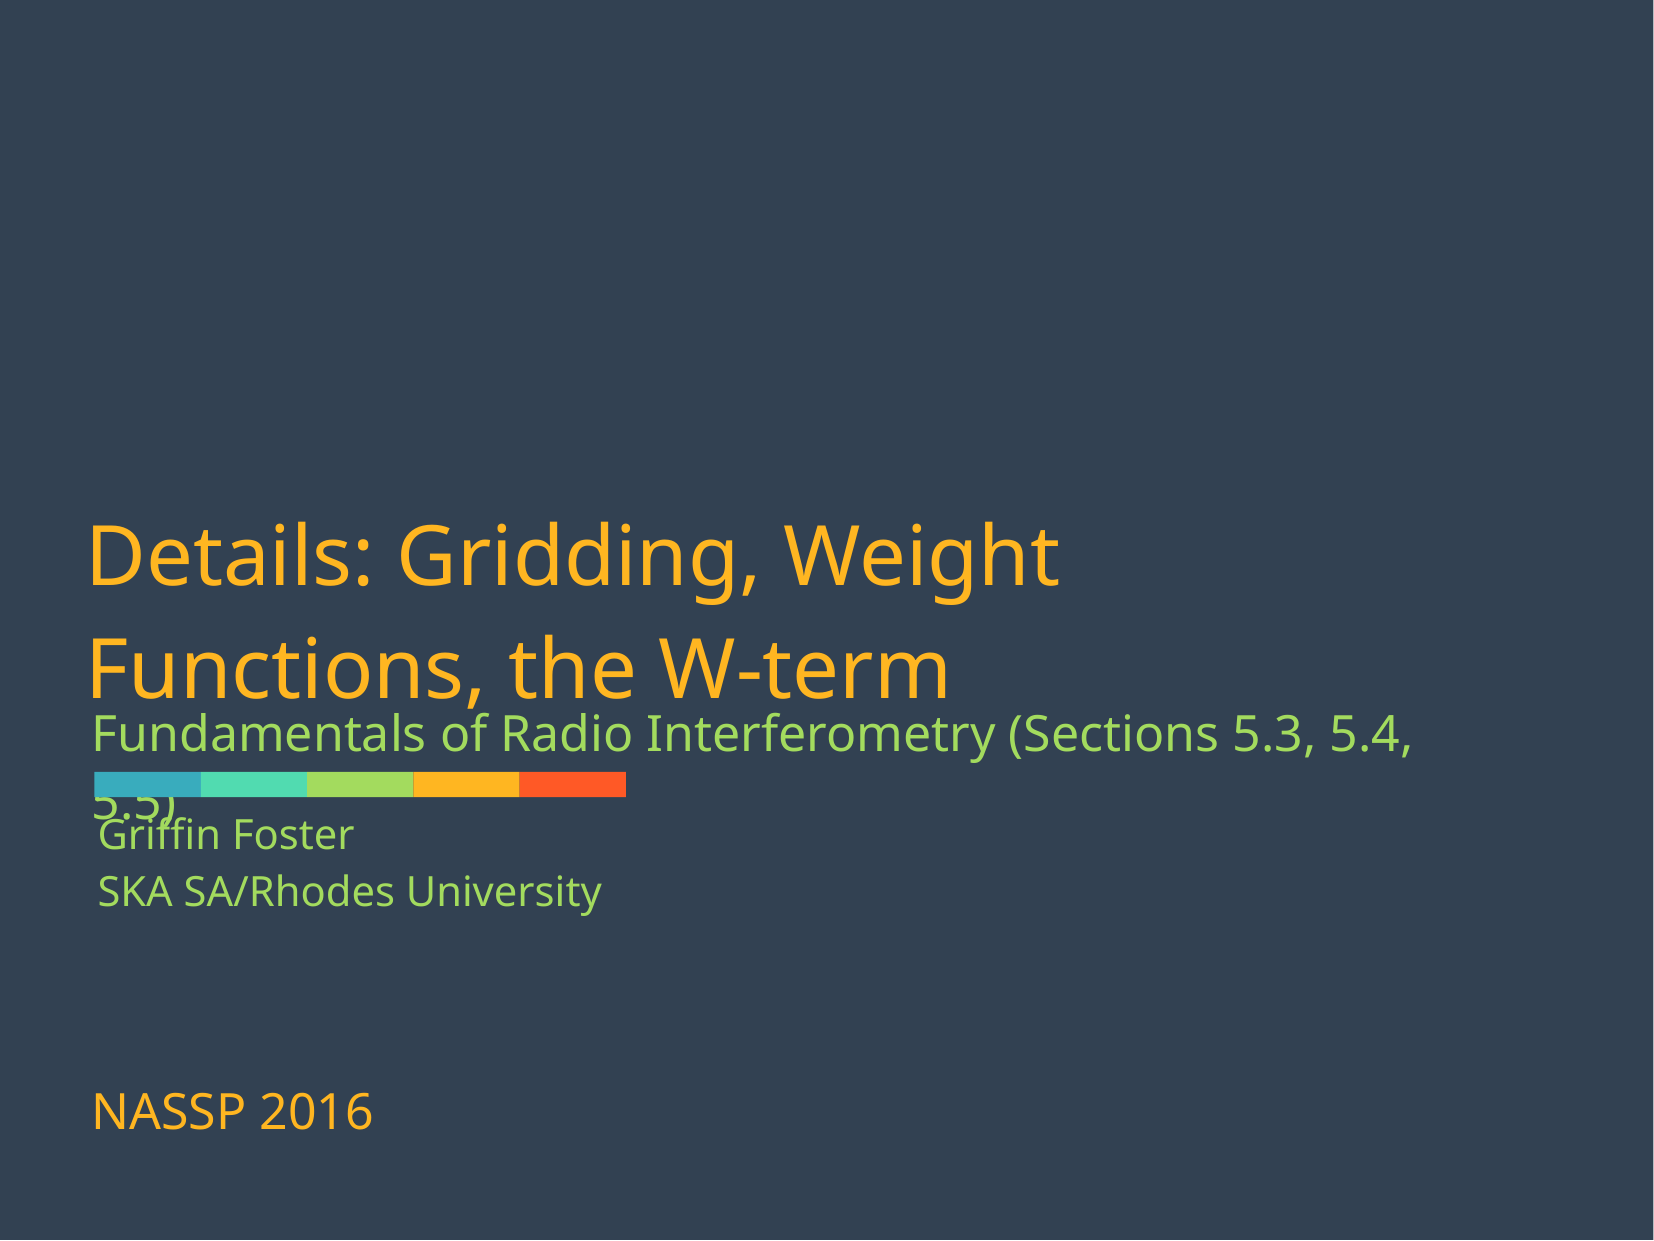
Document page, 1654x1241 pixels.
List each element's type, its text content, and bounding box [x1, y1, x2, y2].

text_box Details: Gridding, Weight Functions, the W-term [70, 488, 1430, 704]
text_box [94, 771, 626, 798]
text_box Fundamentals of Radio Interferometry (Sections 5.3, 5.4, 5.5) [76, 690, 1453, 767]
text_box Griffin Foster SKA SA/Rhodes University [82, 797, 650, 913]
text_box NASSP 2016 [76, 1068, 987, 1145]
